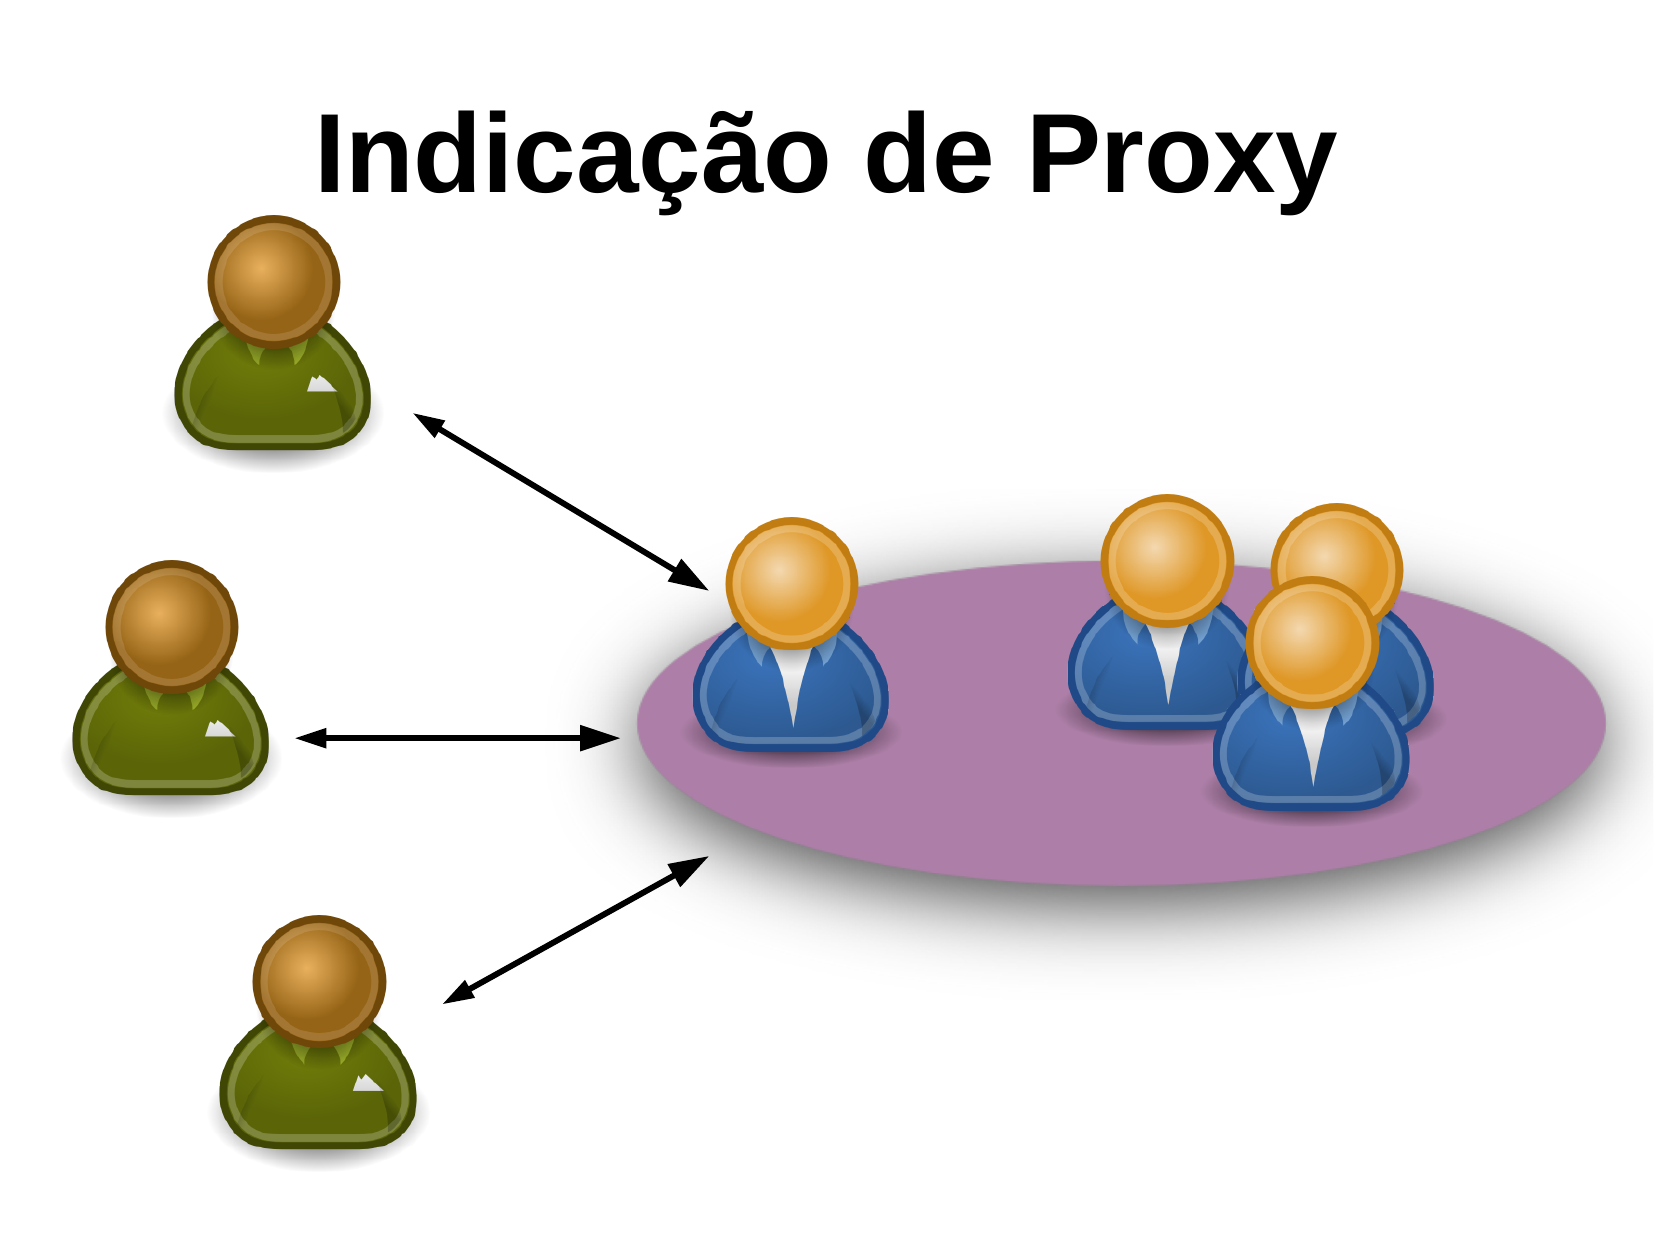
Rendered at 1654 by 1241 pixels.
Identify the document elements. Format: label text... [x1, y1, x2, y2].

picture [206, 915, 430, 1172]
picture [161, 215, 384, 473]
picture [477, 489, 1654, 1004]
title Indicação de Proxy [82, 49, 1571, 257]
picture [59, 560, 282, 818]
